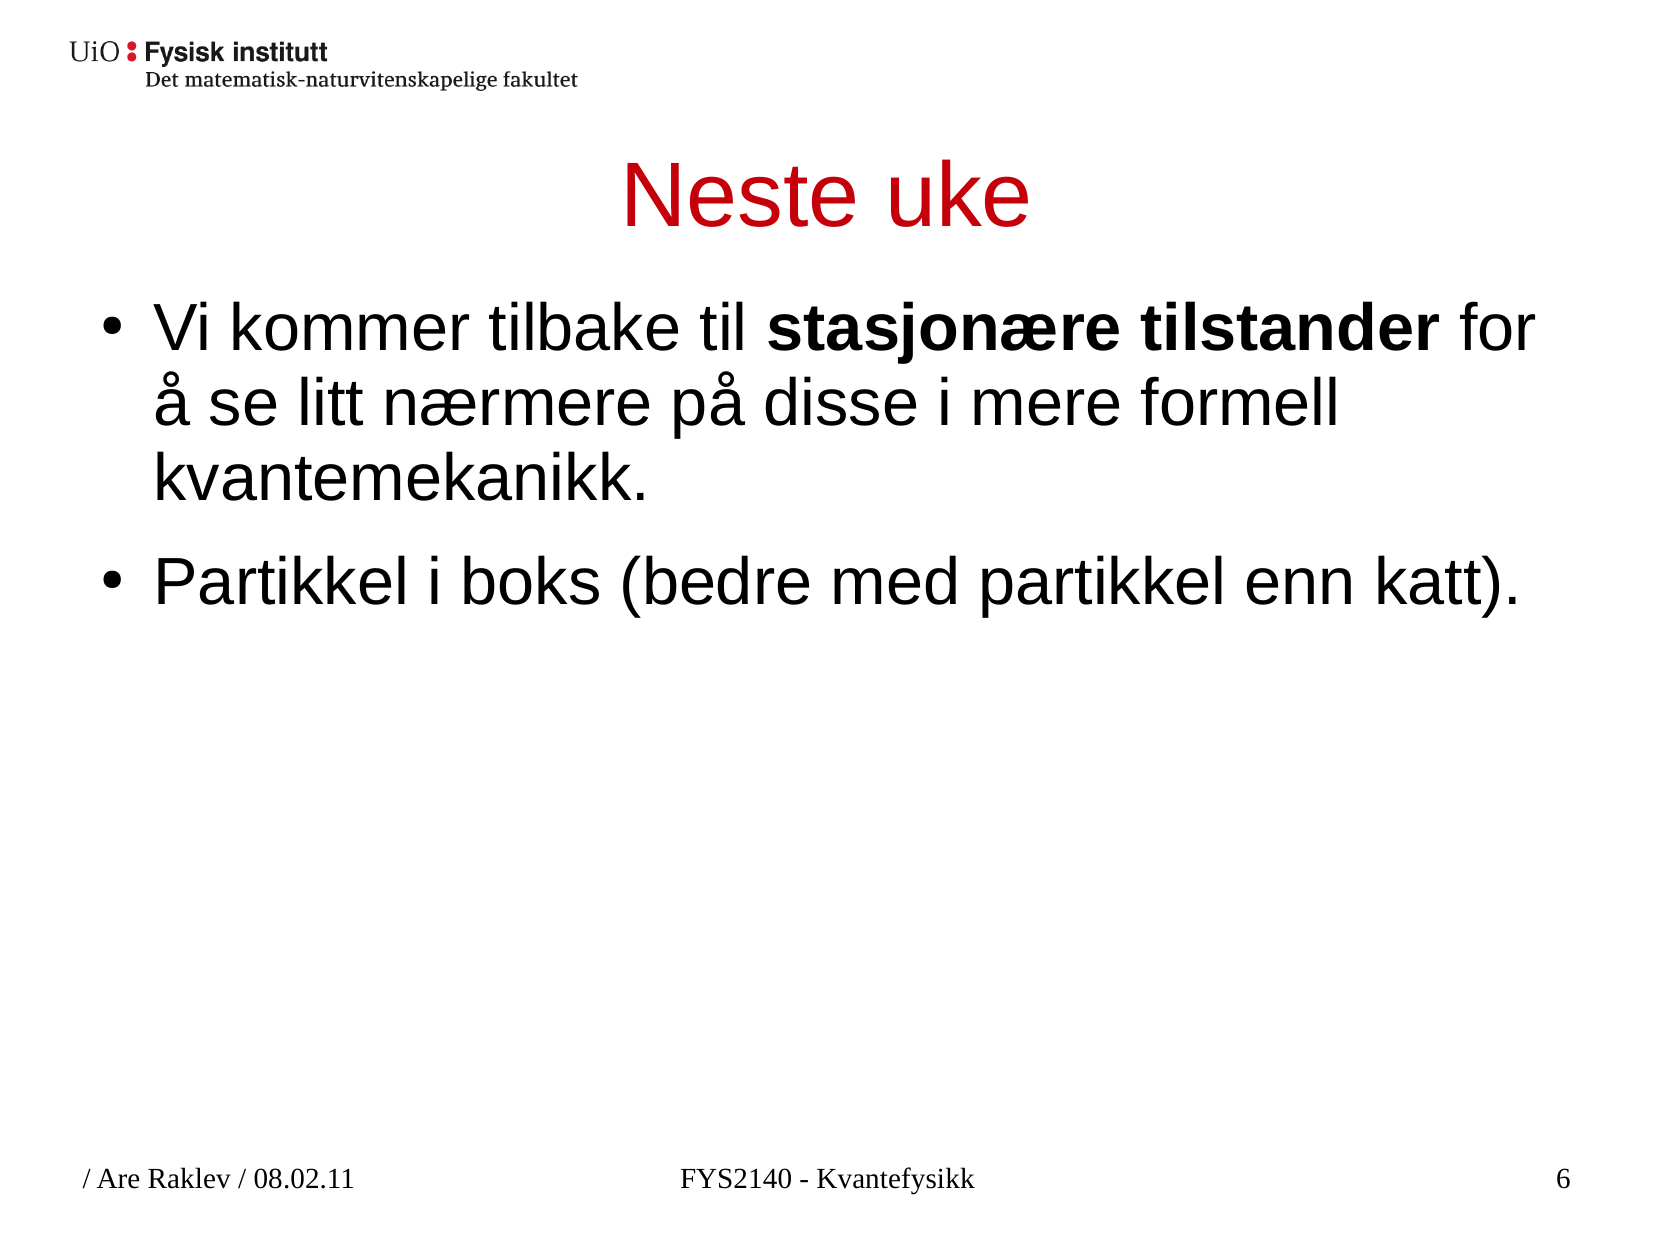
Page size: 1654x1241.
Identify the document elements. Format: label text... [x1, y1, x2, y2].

title Neste uke [82, 90, 1571, 290]
list Vi kommer tilbake til stasjonære tilstander for å se litt nærmere på disse i mere formell kvantemekanikk. Partikkel i boks (bedre med partikkel enn katt). [82, 290, 1576, 1094]
picture [68, 37, 581, 93]
